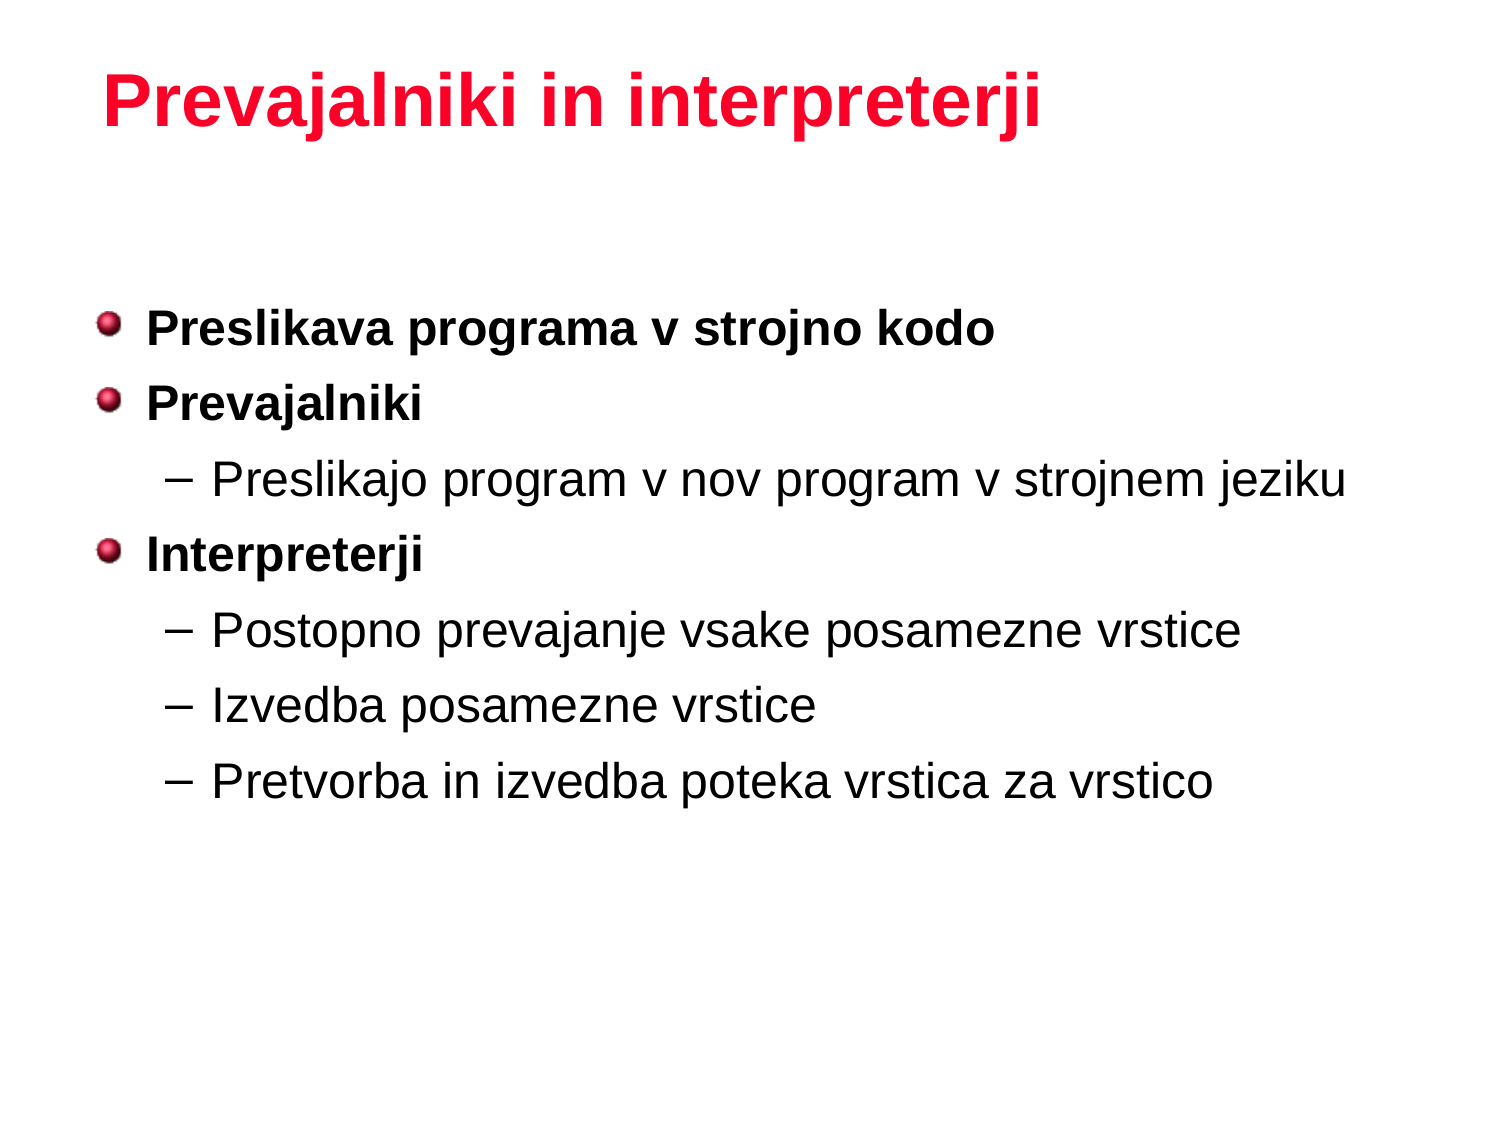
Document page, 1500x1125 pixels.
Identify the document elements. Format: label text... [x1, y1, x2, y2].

list Preslikava programa v strojno kodo Prevajalniki Preslikajo program v nov program v strojnem jeziku Interpreterji Postopno prevajanje vsake posamezne vrstice Izvedba posamezne vrstice Pretvorba in izvedba poteka vrstica za vrstico [74, 287, 1463, 963]
title Prevajalniki in interpreterji [87, 6, 1338, 188]
